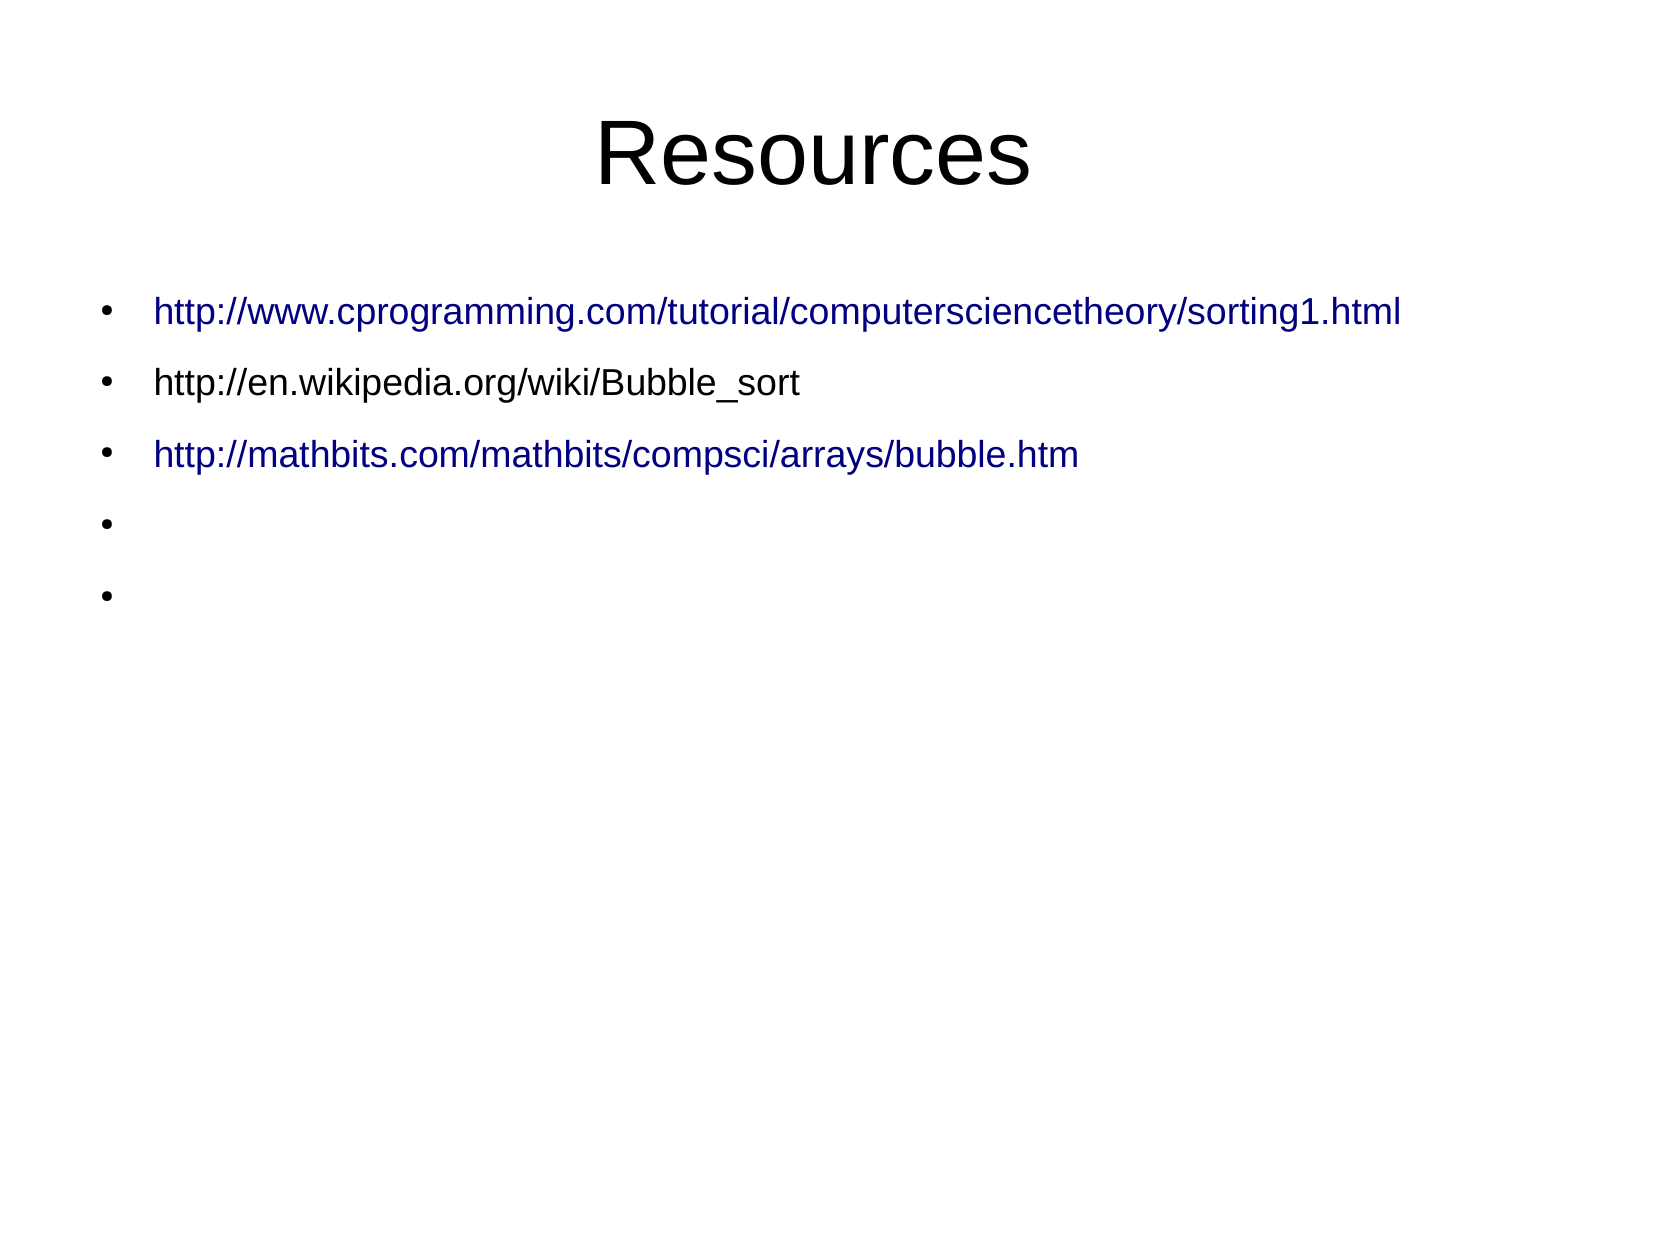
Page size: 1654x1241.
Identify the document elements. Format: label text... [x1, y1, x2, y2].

title Resources [82, 49, 1571, 257]
list http://www.cprogramming.com/tutorial/computersciencetheory/sorting1.html http://en.wikipedia.org/wiki/Bubble_sort http://mathbits.com/mathbits/compsci/arrays/bubble.htm [82, 290, 1538, 1010]
